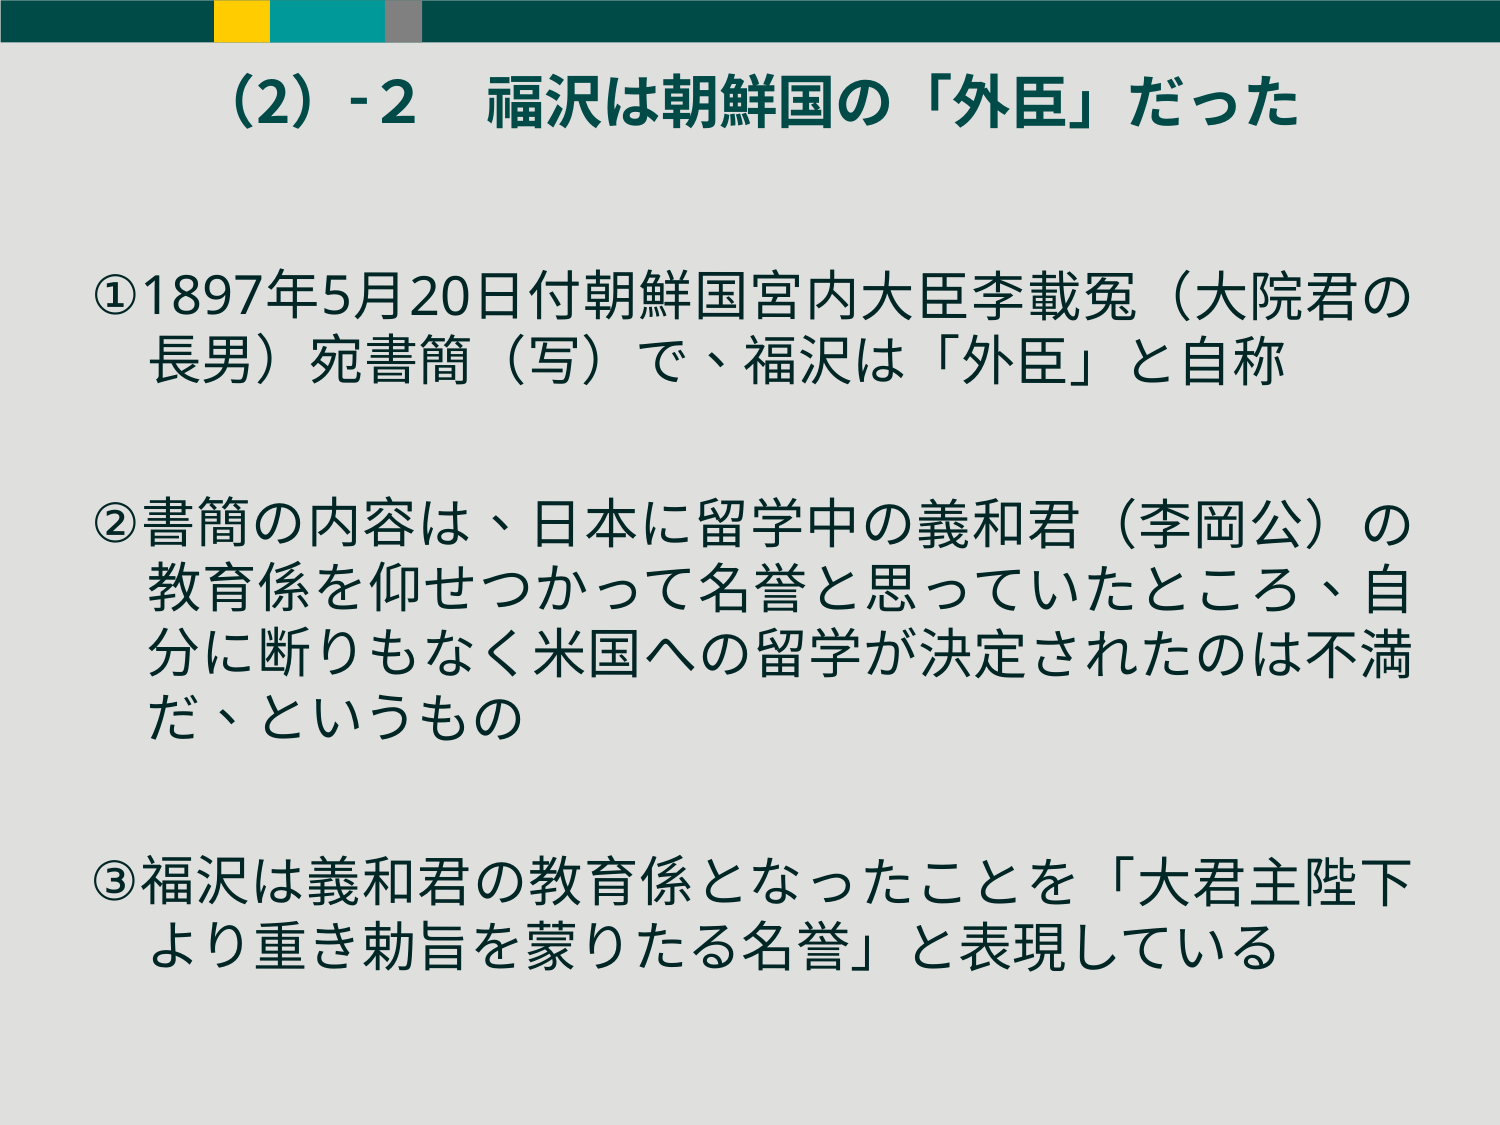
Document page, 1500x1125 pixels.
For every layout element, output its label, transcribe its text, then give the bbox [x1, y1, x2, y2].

list ①1897年5月20日付朝鮮国宮内大臣李載冤（大院君の長男）宛書簡（写）で、福沢は「外臣」と自称 ②書簡の内容は、日本に留学中の義和君（李岡公）の教育係を仰せつかって名誉と思っていたところ、自分に断りもなく米国への留学が決定されたのは不満だ、というもの ③福沢は義和君の教育係となったことを「大君主陛下より重き勅旨を蒙りたる名誉」と表現している [75, 252, 1431, 1070]
title （2）-２ 福沢は朝鮮国の「外臣」だった [75, 57, 1425, 253]
